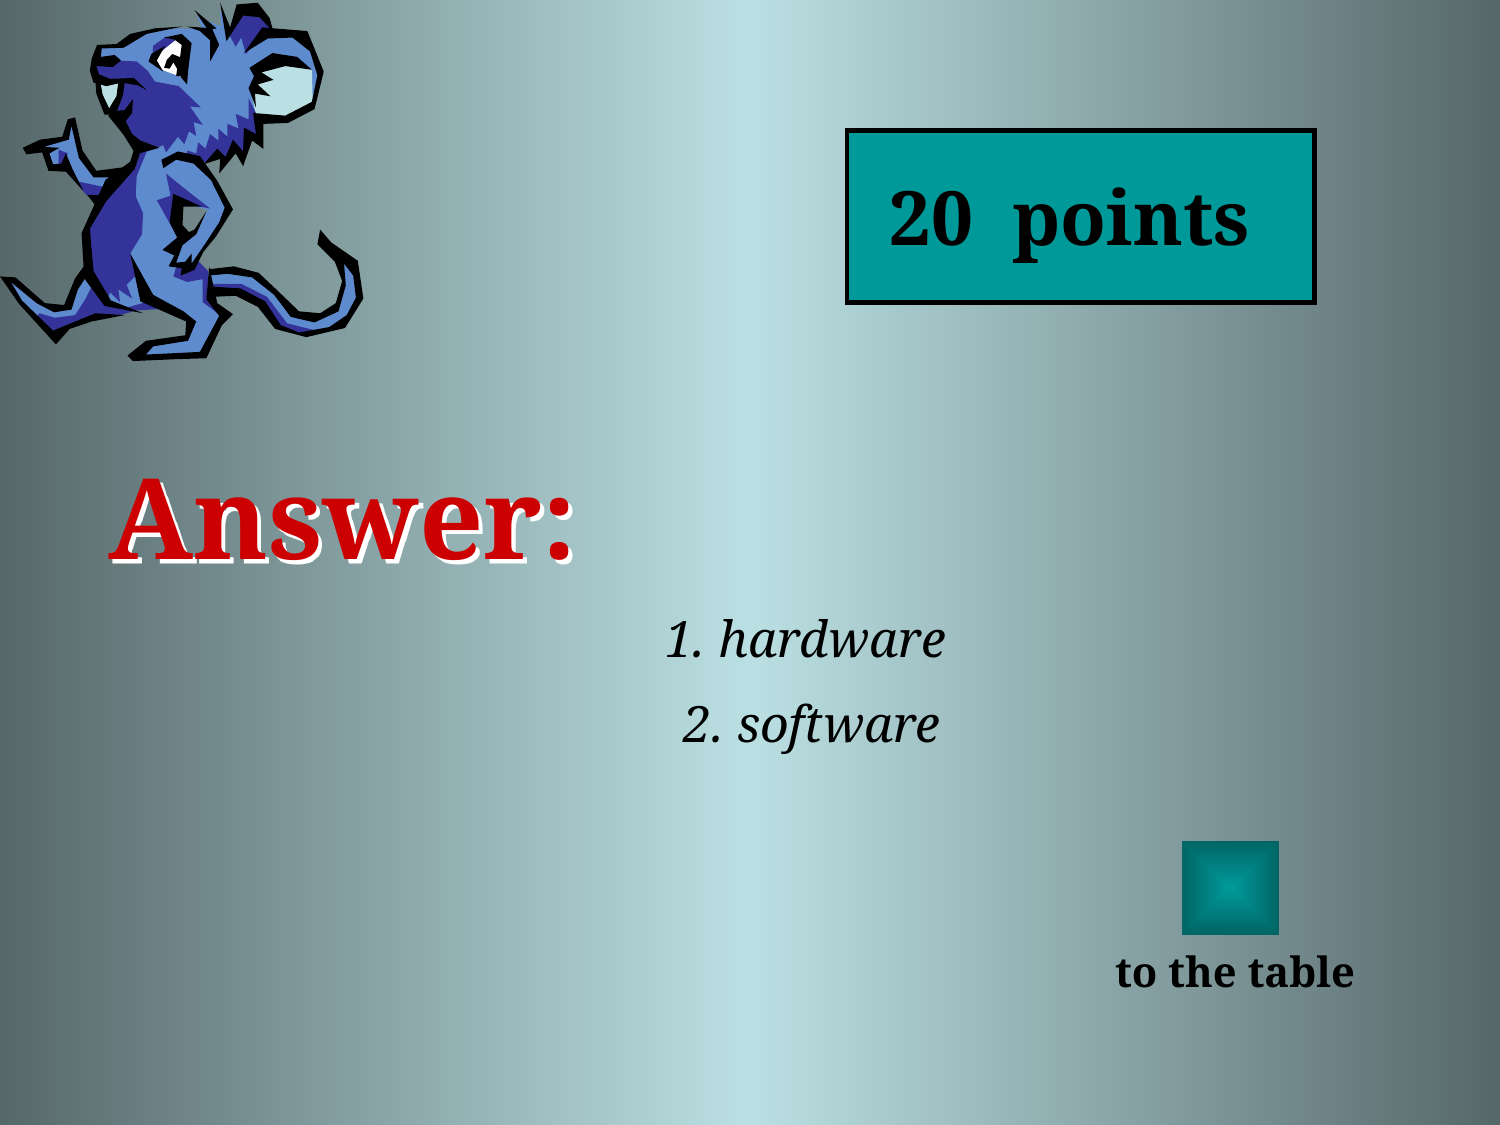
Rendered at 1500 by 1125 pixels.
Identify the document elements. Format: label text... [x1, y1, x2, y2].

text_box [1182, 841, 1279, 935]
text_box to the table [1061, 938, 1409, 1004]
text_box 20 points [875, 163, 1288, 269]
title Answer: [93, 421, 850, 607]
text_box [846, 130, 1315, 303]
text_box 1. hardware 2. software [325, 600, 1299, 760]
